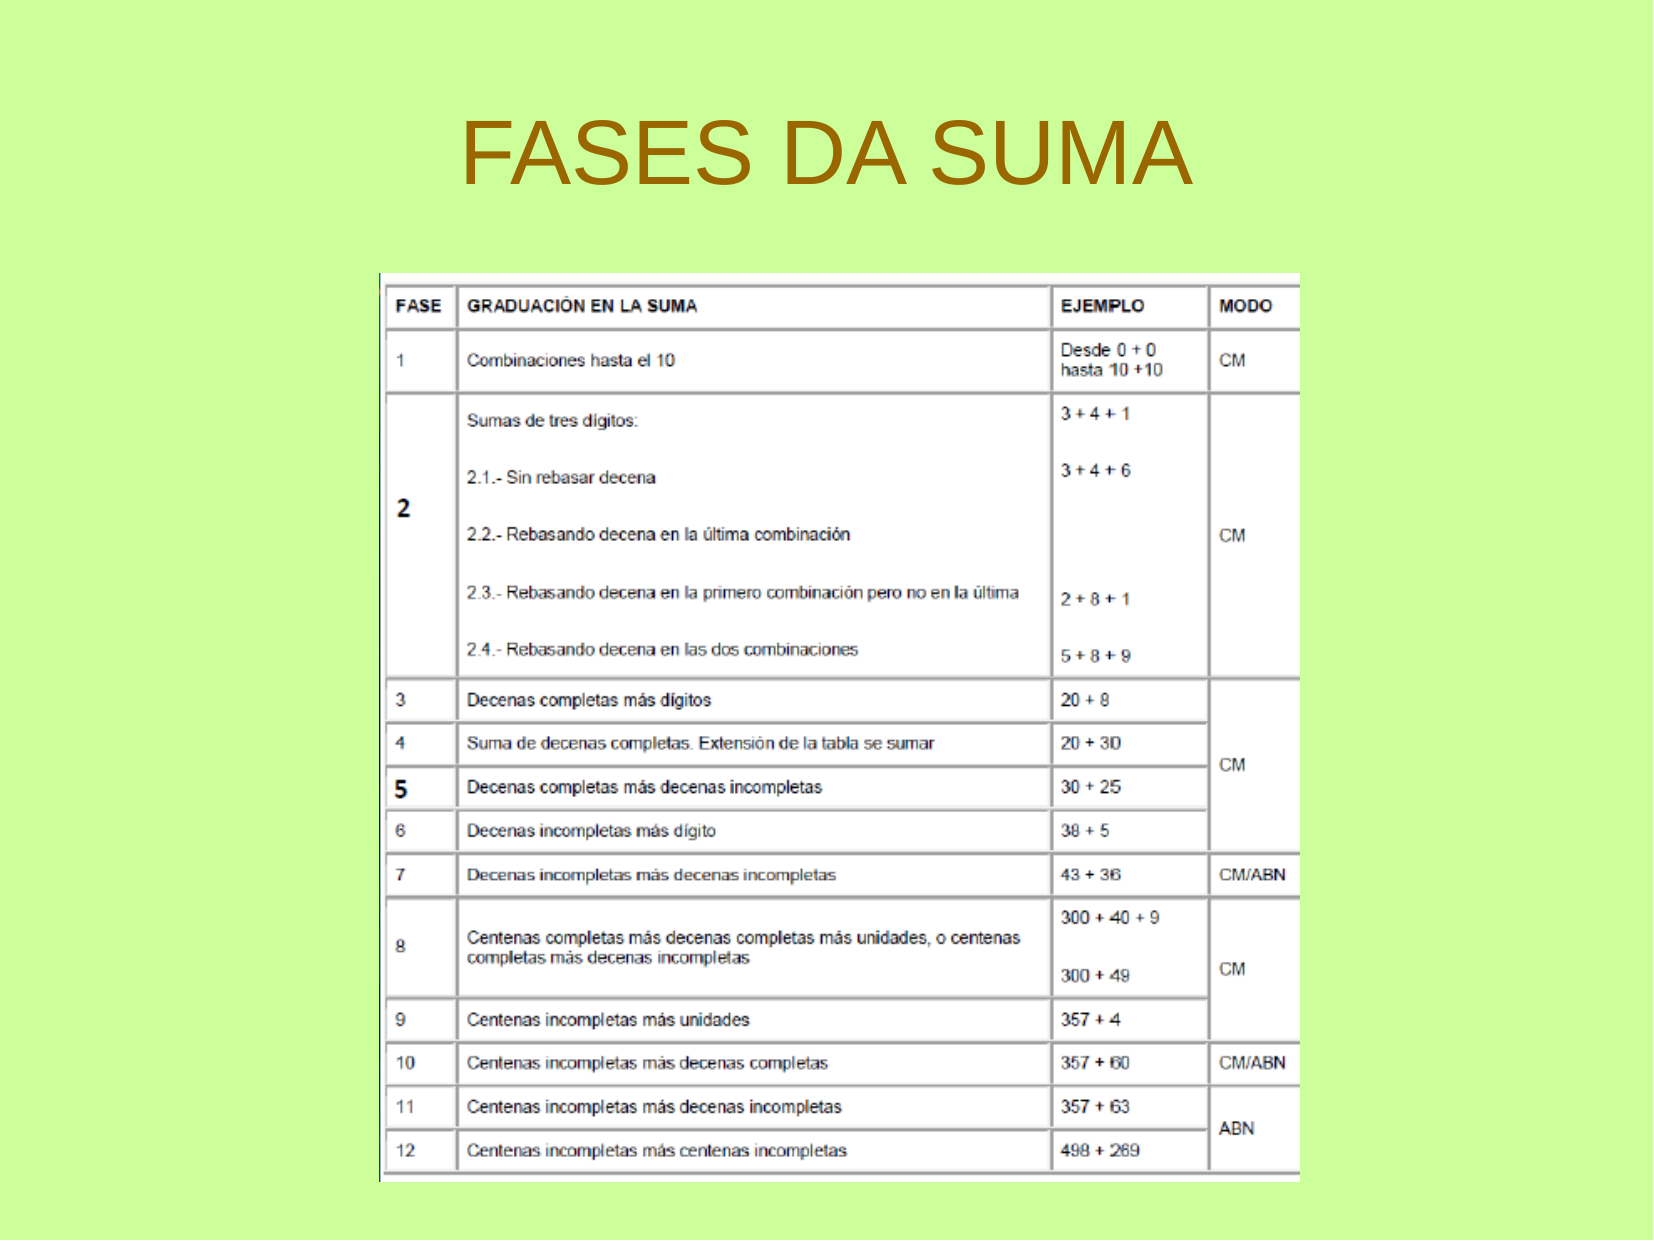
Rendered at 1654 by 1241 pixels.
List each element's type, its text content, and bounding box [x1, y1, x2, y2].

picture [379, 273, 1300, 1182]
title FASES DA SUMA [82, 49, 1571, 257]
